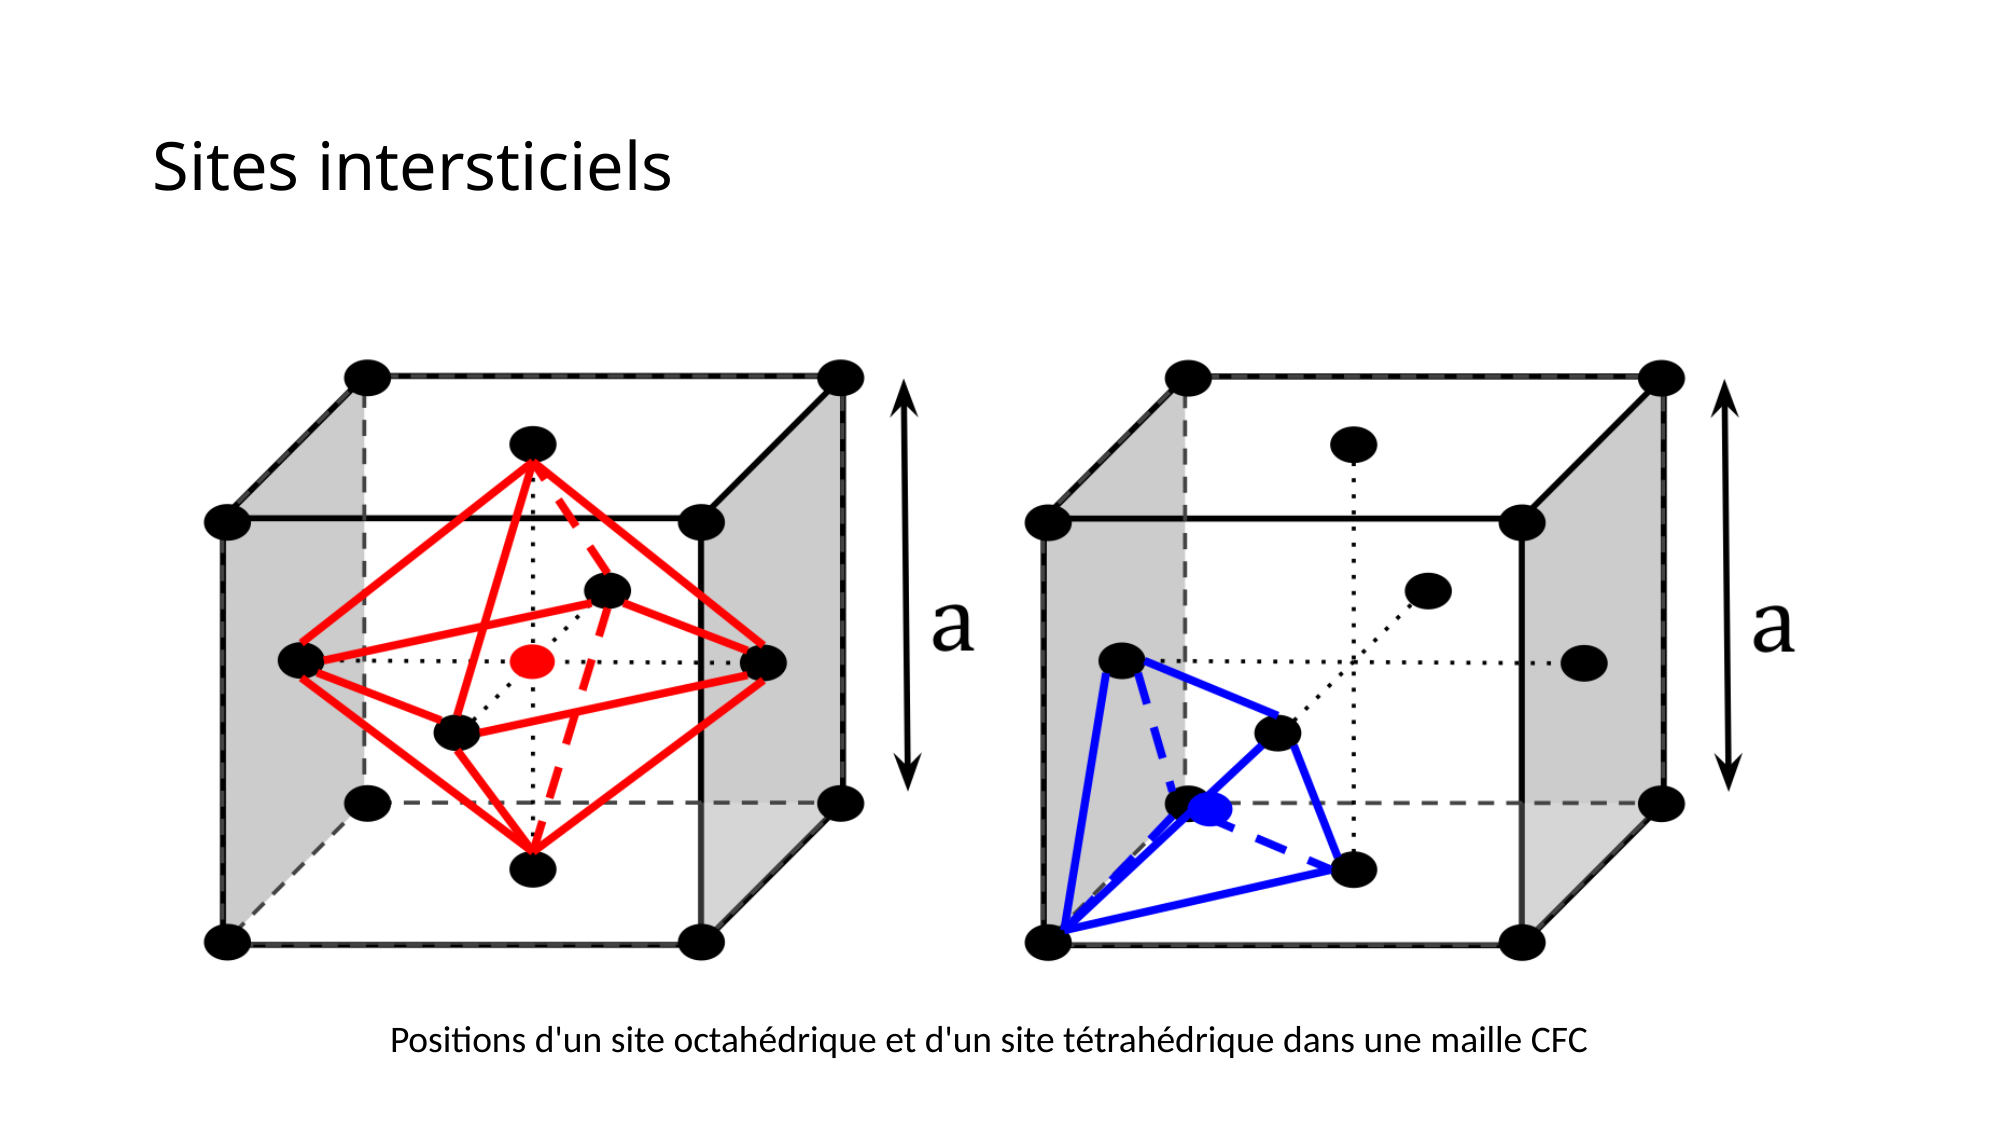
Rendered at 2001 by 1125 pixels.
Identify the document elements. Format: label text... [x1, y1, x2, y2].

text_box Positions d'un site octahédrique et d'un site tétrahédrique dans une maille CFC [375, 1007, 1624, 1069]
picture [140, 299, 1860, 1014]
title Sites intersticiels [137, 59, 1863, 278]
